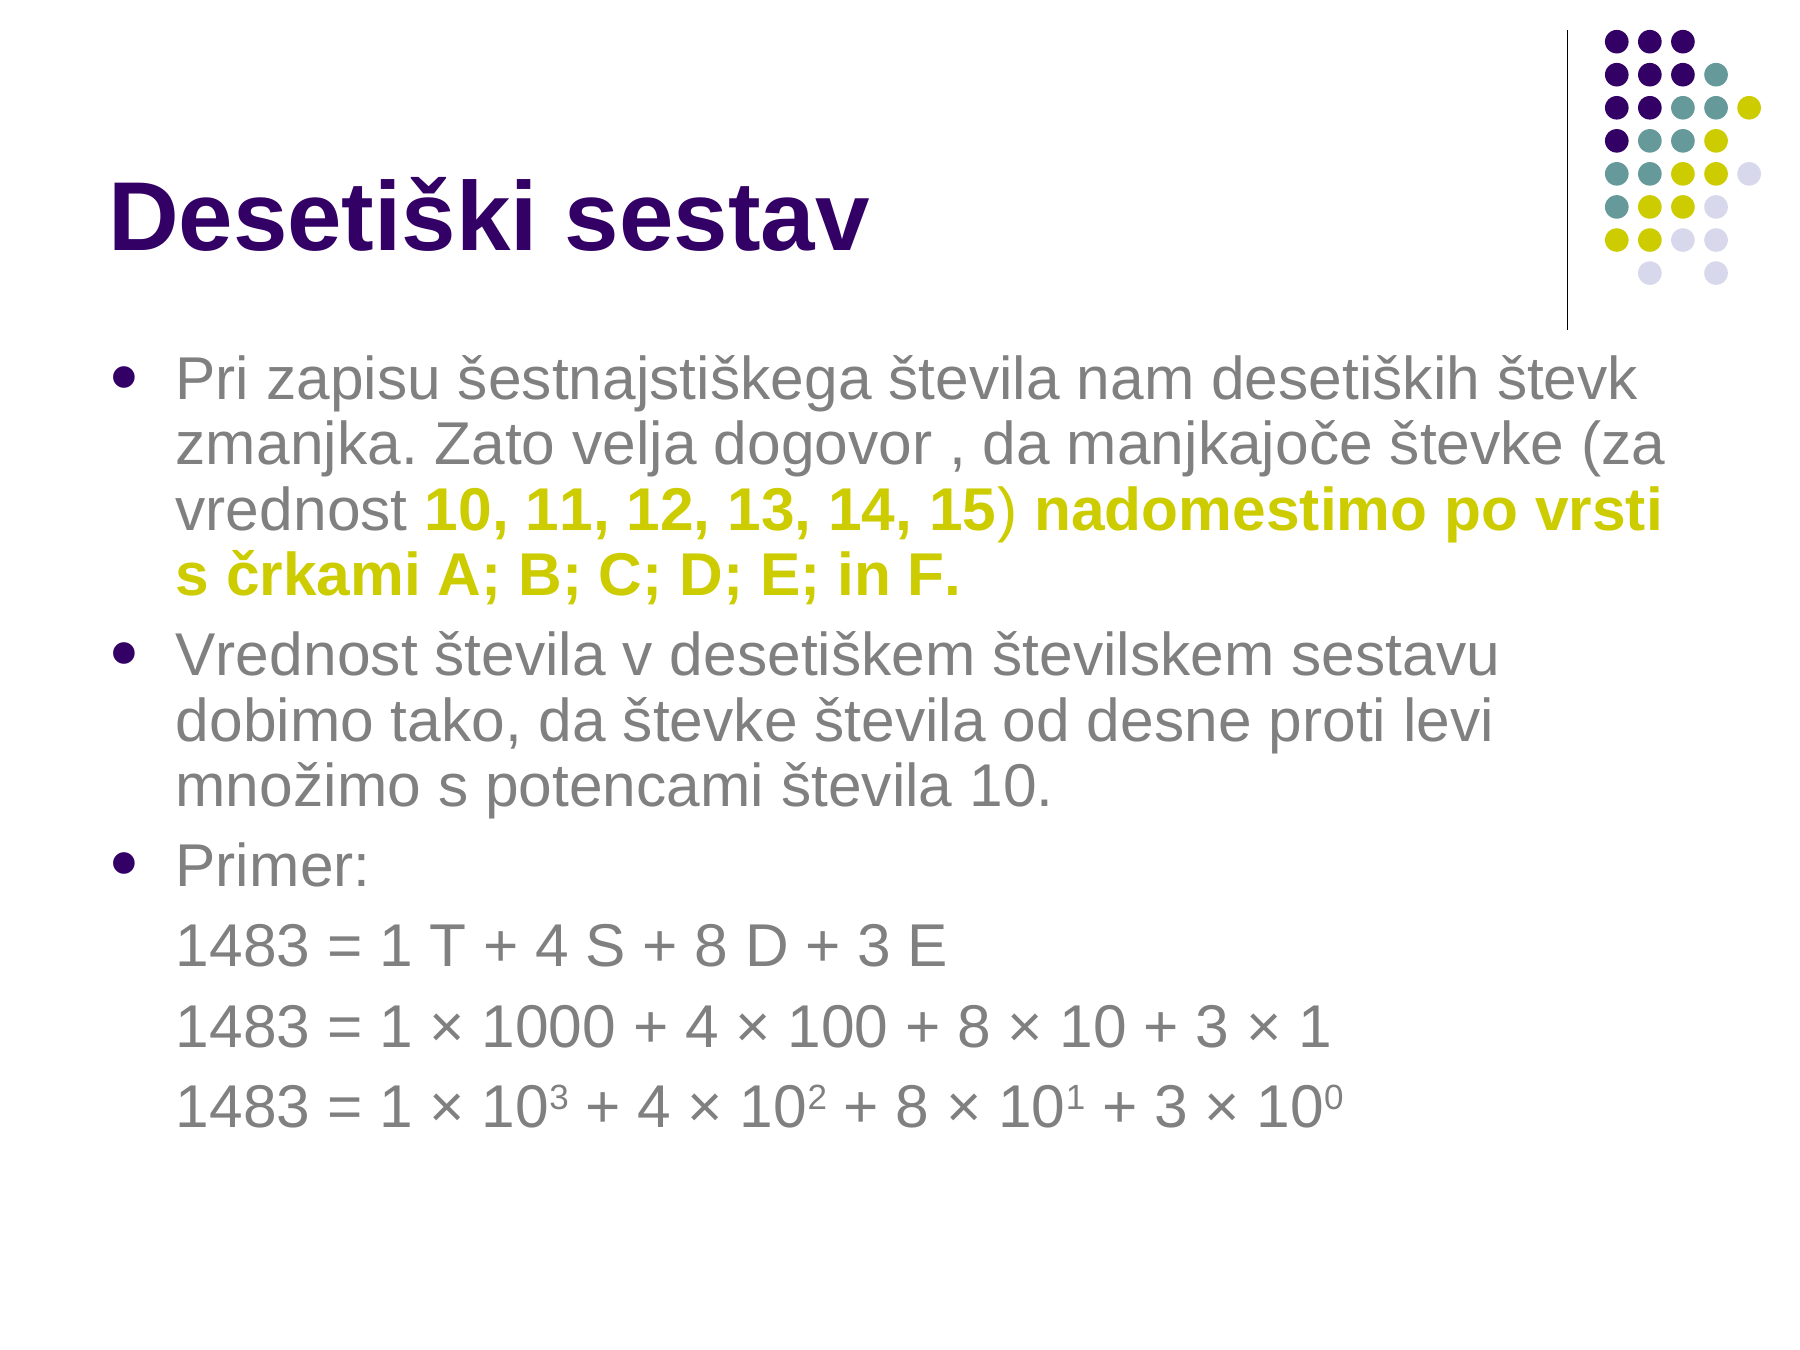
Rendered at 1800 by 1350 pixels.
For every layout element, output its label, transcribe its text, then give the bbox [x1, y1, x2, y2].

title Desetiški sestav [90, 23, 1576, 280]
list Pri zapisu šestnajstiškega števila nam desetiških števk zmanjka. Zato velja dogovor , da manjkajoče števke (za vrednost 10, 11, 12, 13, 14, 15) nadomestimo po vrsti s črkami A; B; C; D; E; in F. Vrednost števila v desetiškem številskem sestavu dobimo tako, da števke števila od desne proti levi množimo s potencami števila 10. Primer: 1483 = 1 T + 4 S + 8 D + 3 E 1483 = 1 × 1000 + 4 × 100 + 8 × 10 + 3 × 1 1483 = 1 × 103 + 4 × 102 + 8 × 101 + 3 × 100 [90, 338, 1710, 1230]
